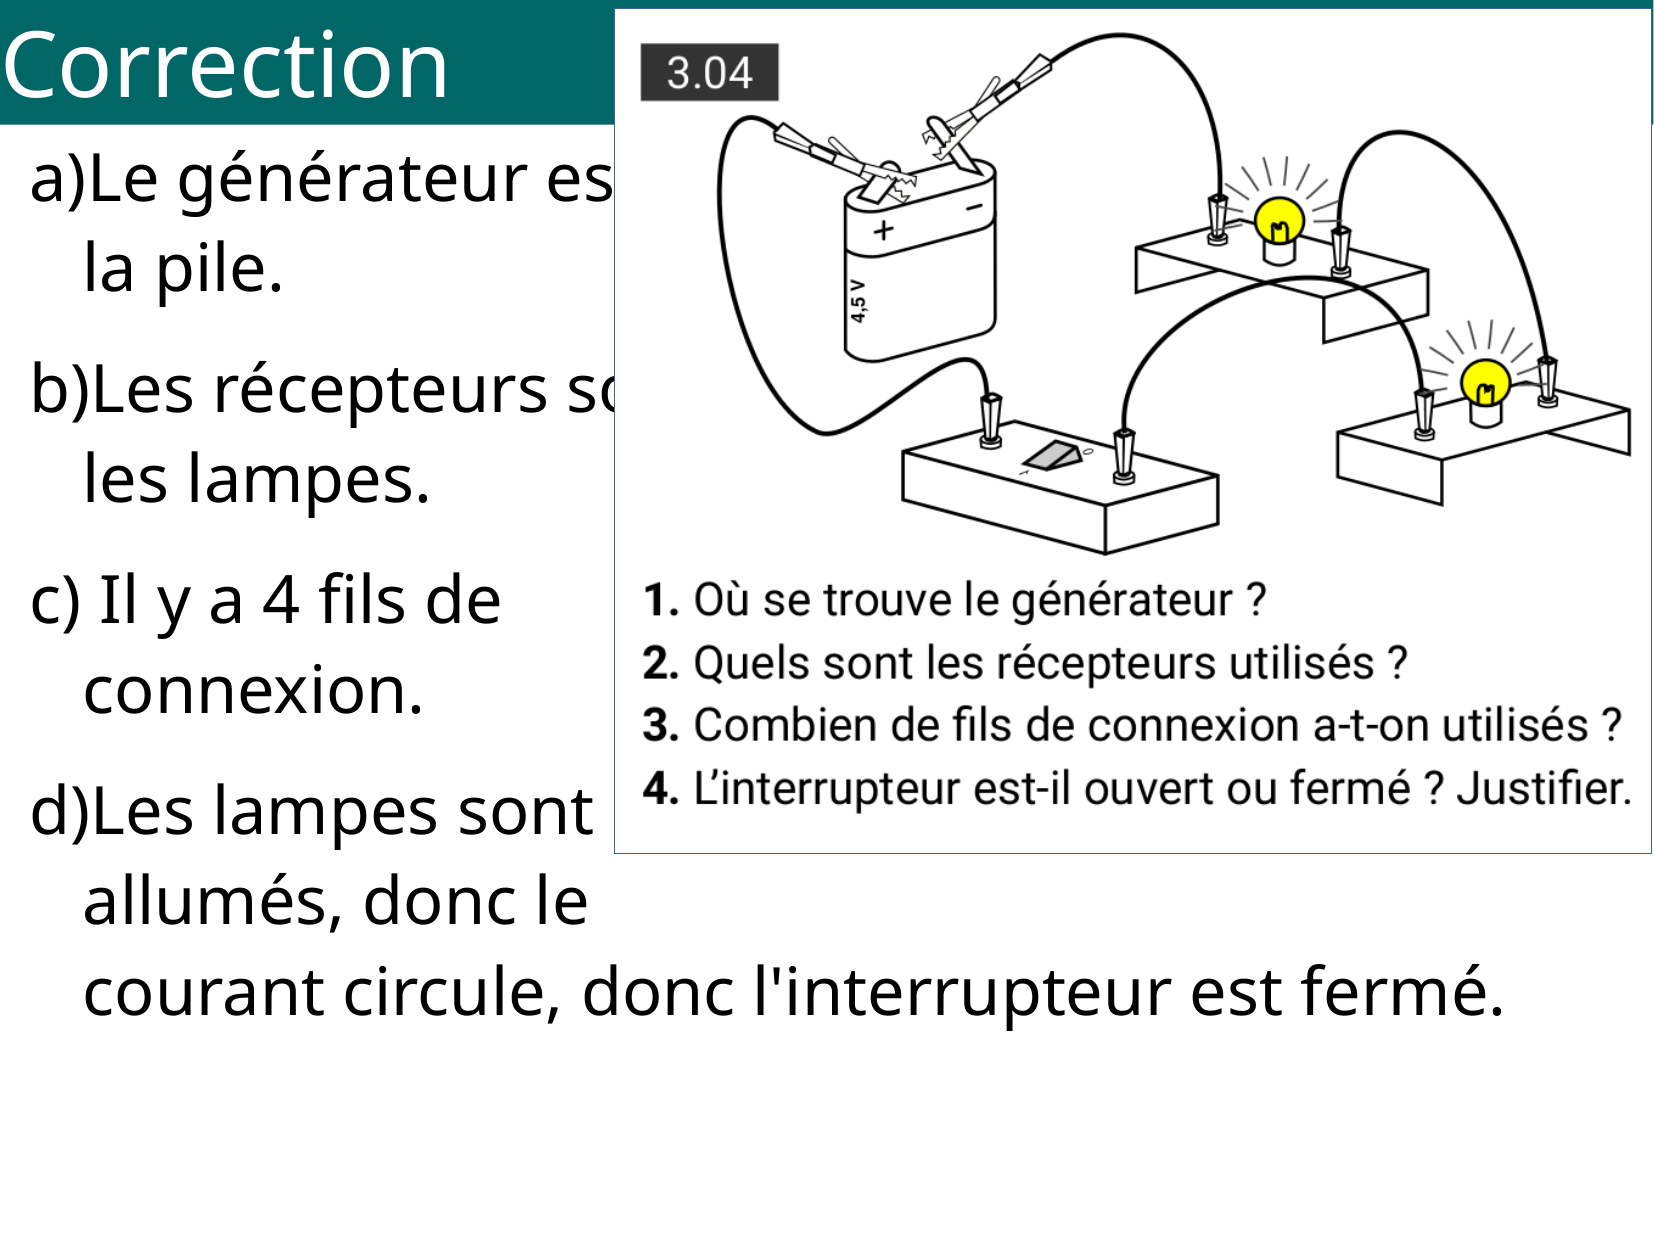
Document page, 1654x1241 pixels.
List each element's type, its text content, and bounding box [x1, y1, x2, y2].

list Le générateur est la pile. Les récepteurs sont les lampes. Il y a 4 fils de connexion. Les lampes sont allumés, donc le courant circule, donc l'interrupteur est fermé. [11, 129, 1642, 1229]
picture [614, 8, 1652, 854]
title Correction [0, 8, 614, 116]
